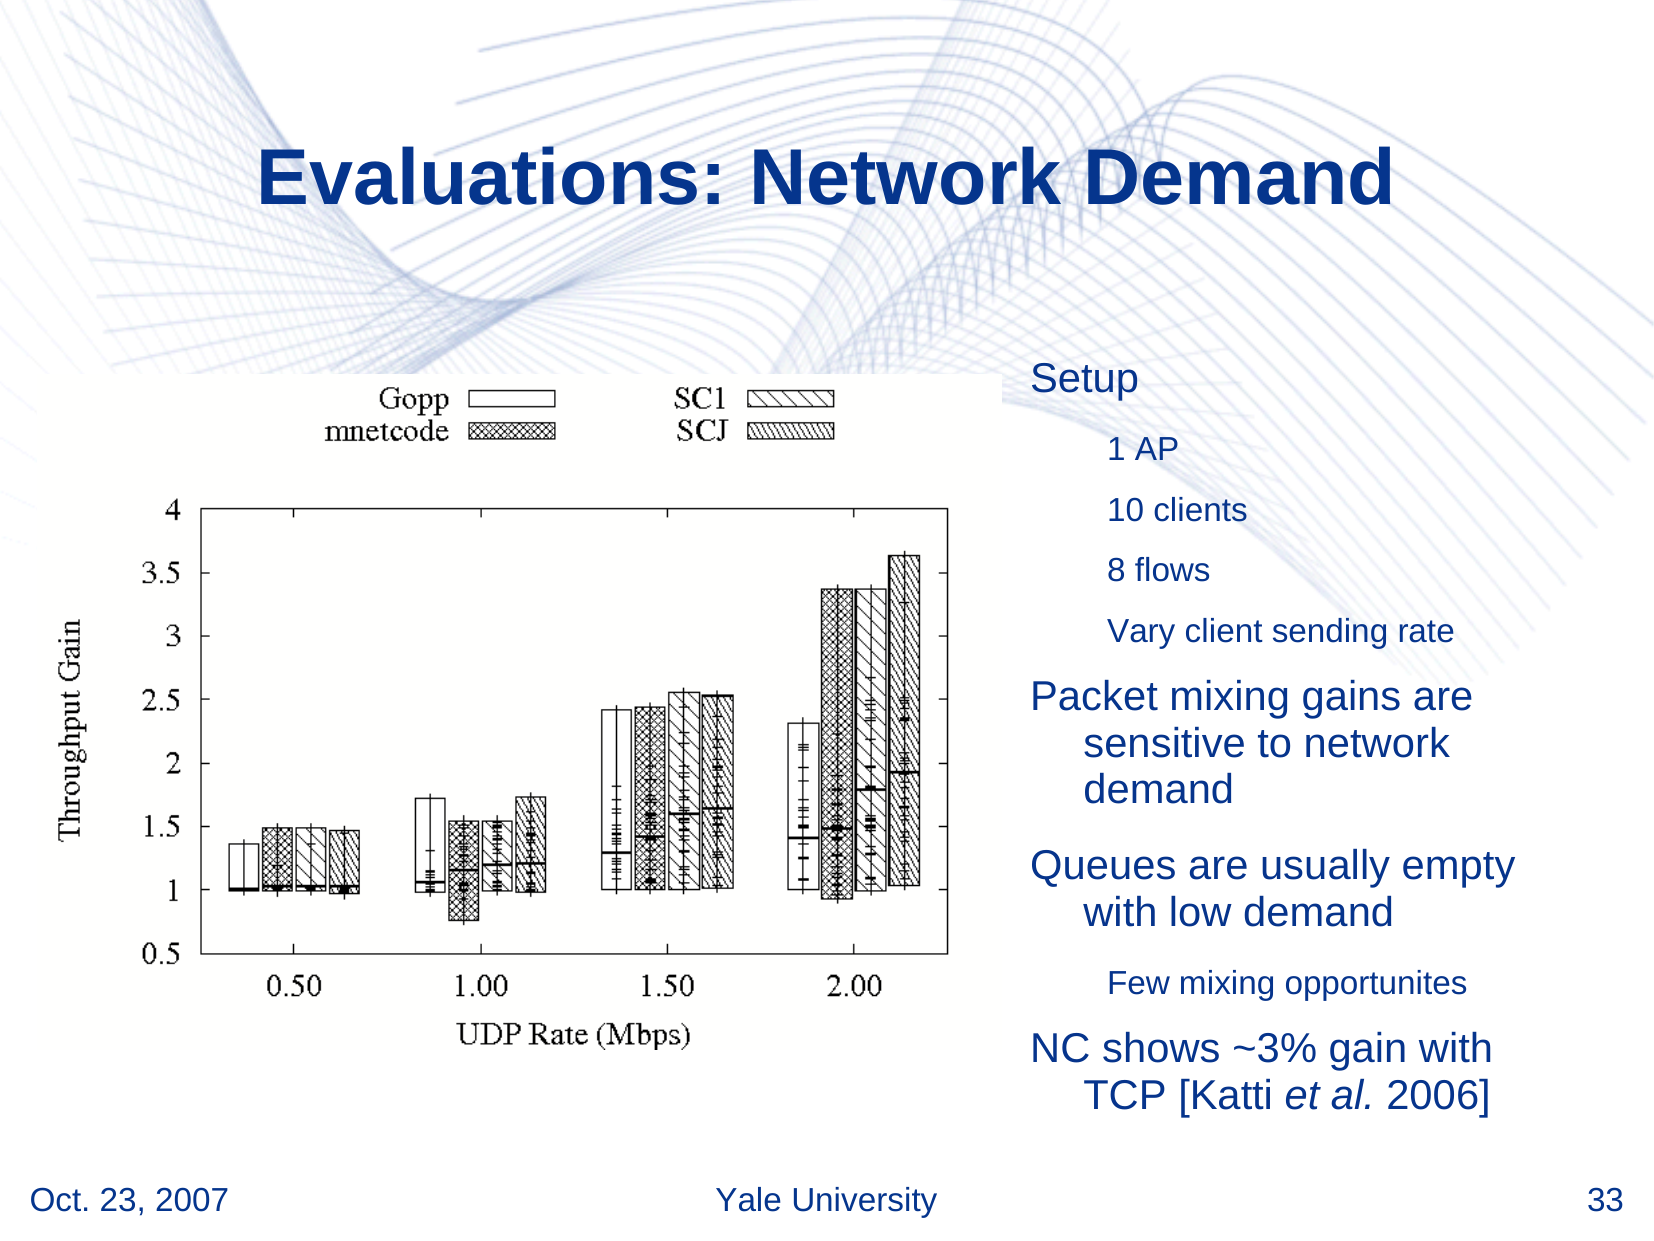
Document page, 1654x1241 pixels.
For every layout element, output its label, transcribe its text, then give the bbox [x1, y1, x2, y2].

title Evaluations: Network Demand [118, 59, 1536, 296]
list Setup 1 AP 10 clients 8 flows Vary client sending rate Packet mixing gains are sensitive to network demand Queues are usually empty with low demand Few mixing opportunites NC shows ~3% gain with TCP [Katti et al. 2006] [1012, 354, 1536, 1165]
picture [0, 0, 1654, 1241]
